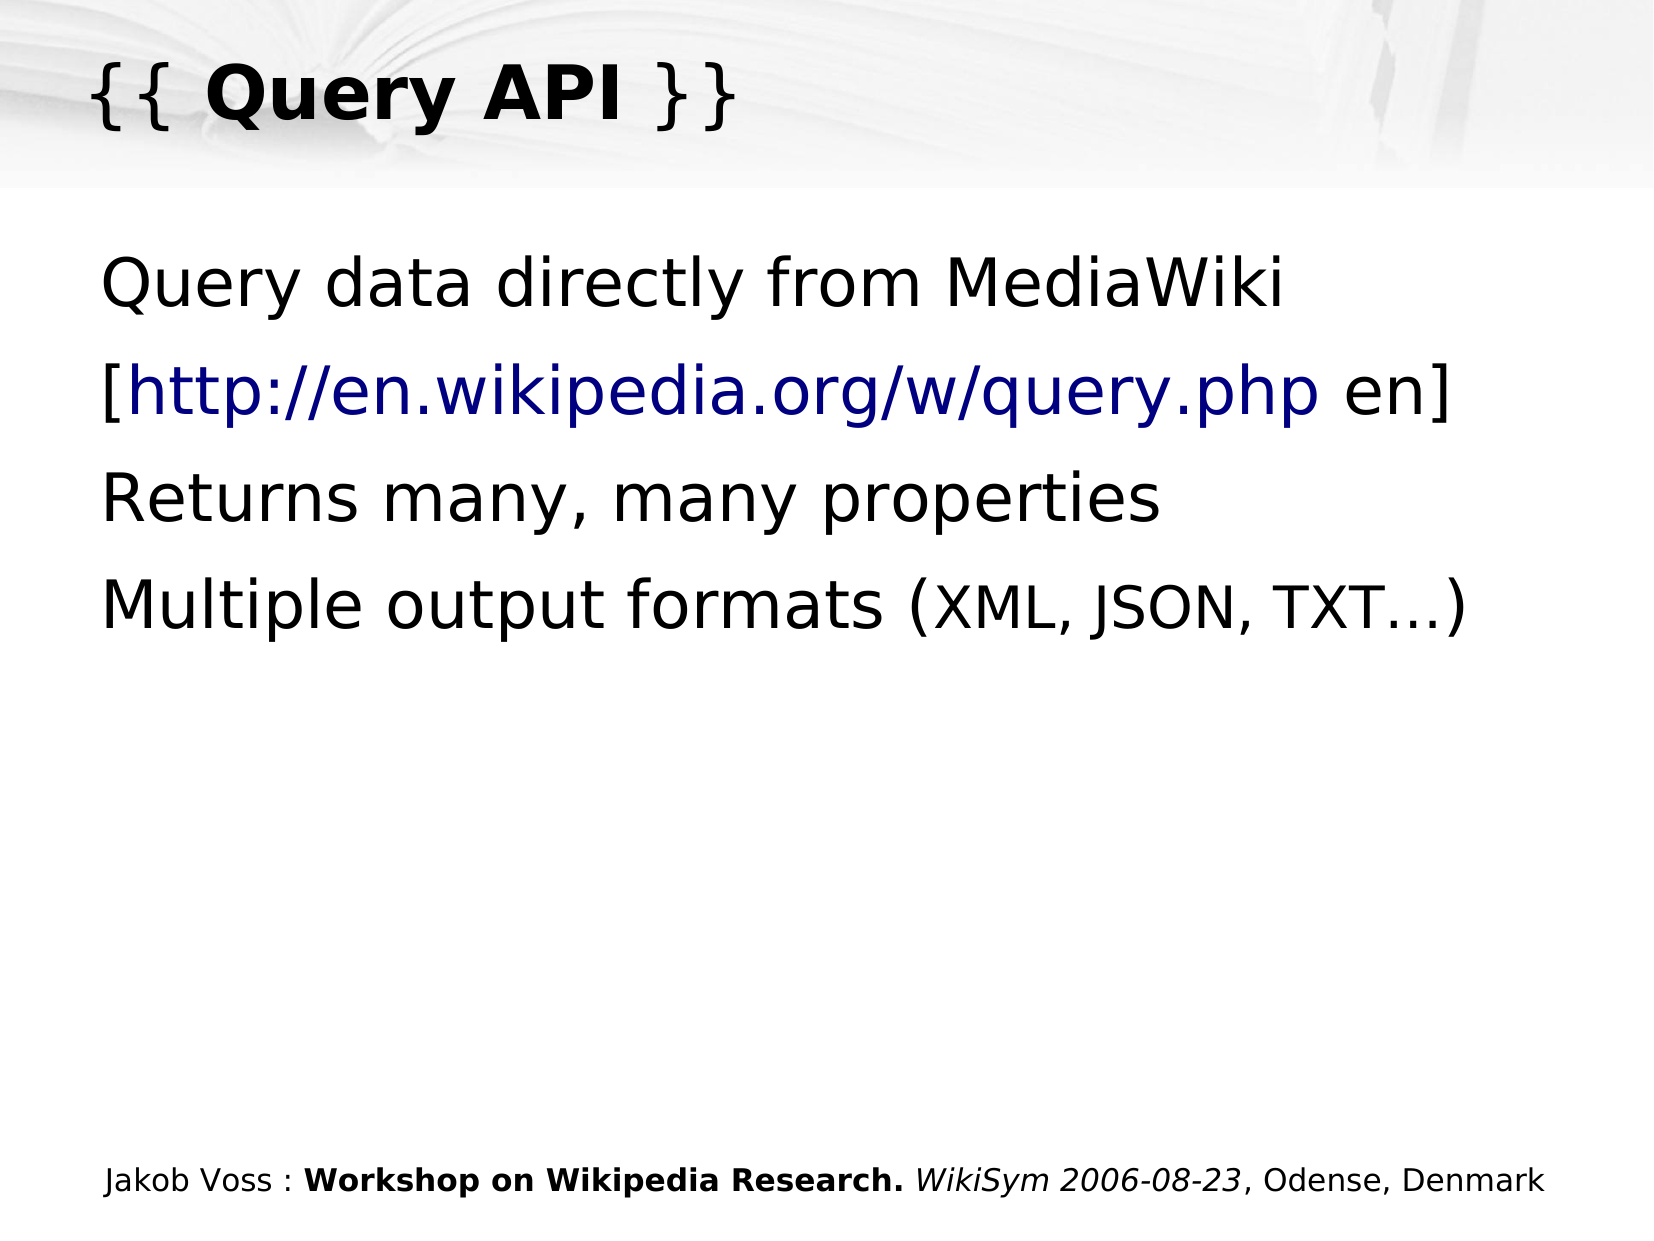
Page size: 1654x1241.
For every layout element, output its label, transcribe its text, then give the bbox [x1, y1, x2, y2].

title {{ Query API }} [82, 37, 1571, 151]
picture [0, 0, 1654, 188]
list Query data directly from MediaWiki [http://en.wikipedia.org/w/query.php en] Returns many, many properties Multiple output formats (XML, JSON, TXT…) [82, 244, 1571, 1091]
